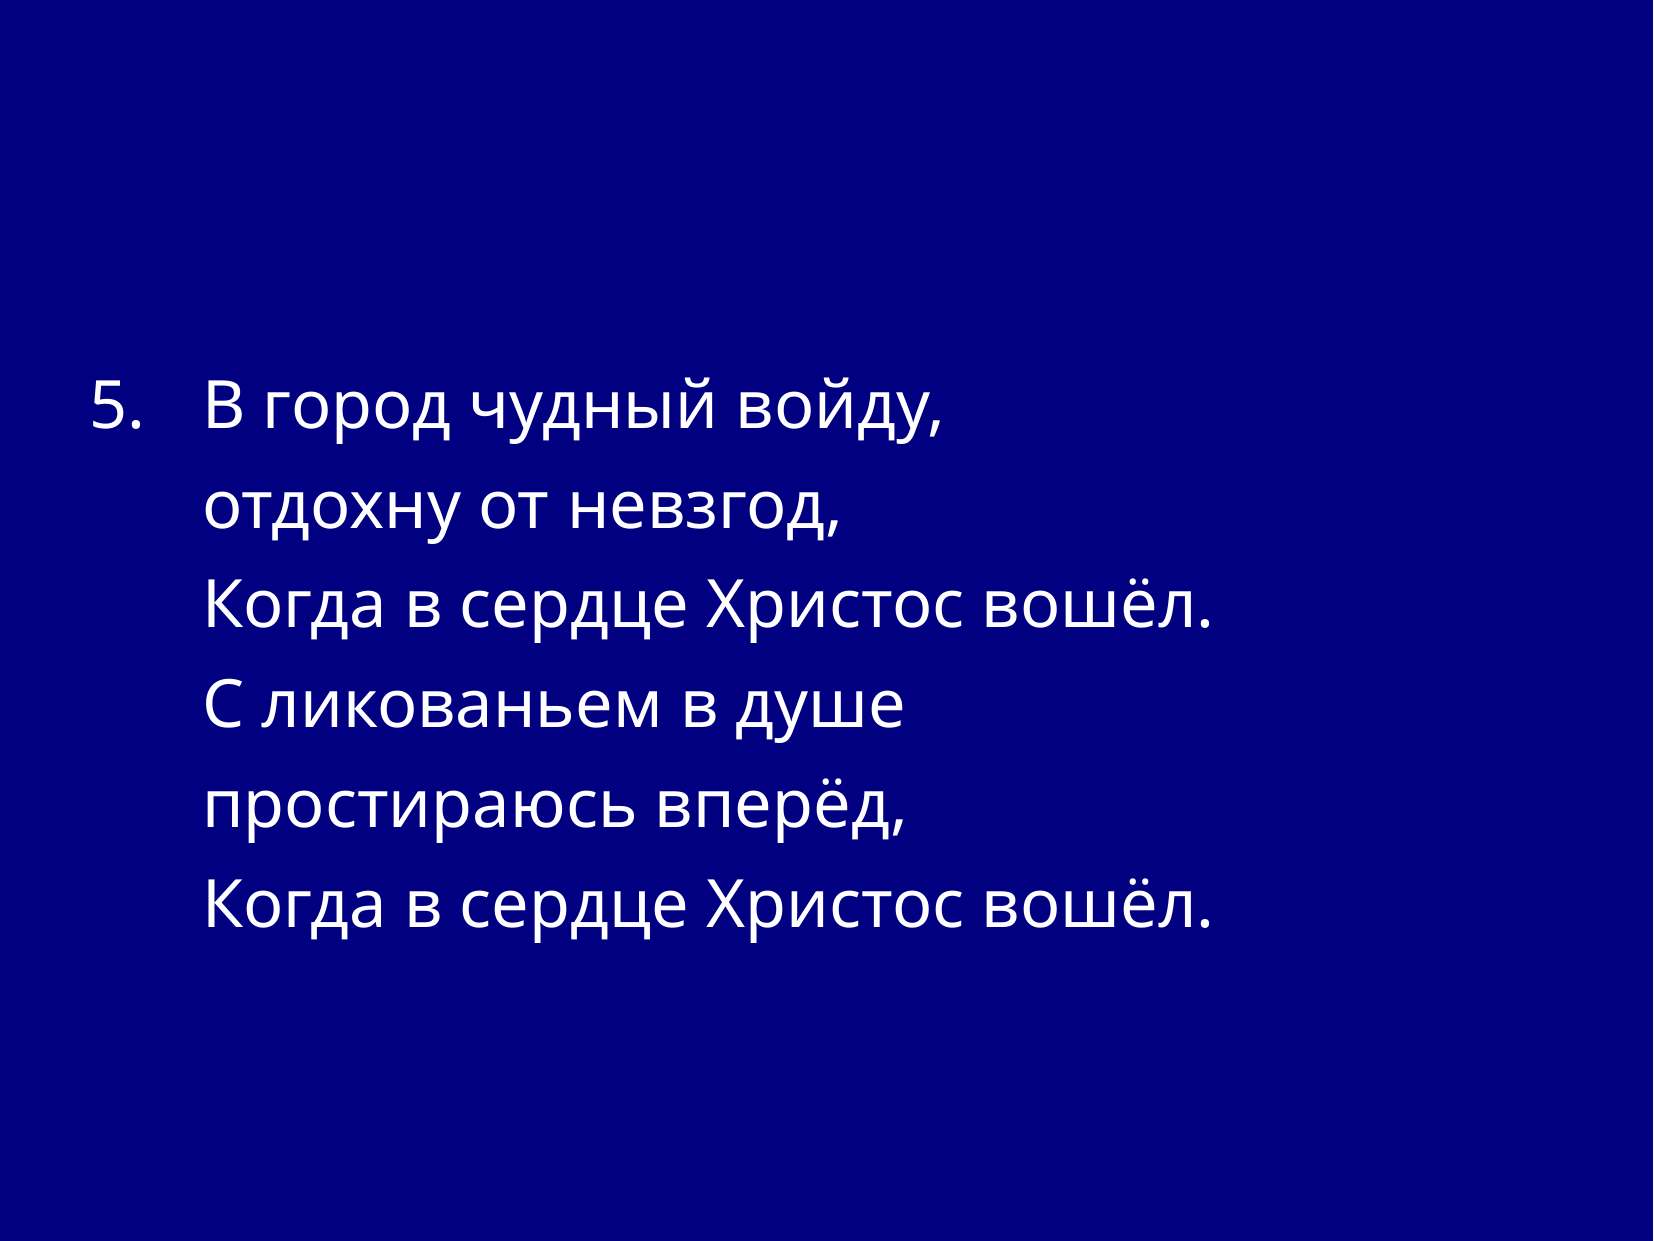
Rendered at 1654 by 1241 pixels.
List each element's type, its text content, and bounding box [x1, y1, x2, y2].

text_box 5. В город чудный войду, отдохну от невзгод, Когда в сердце Христос вошёл. С ликованьем в душе простираюсь вперёд, Когда в сердце Христос вошёл. [75, 150, 1576, 1163]
